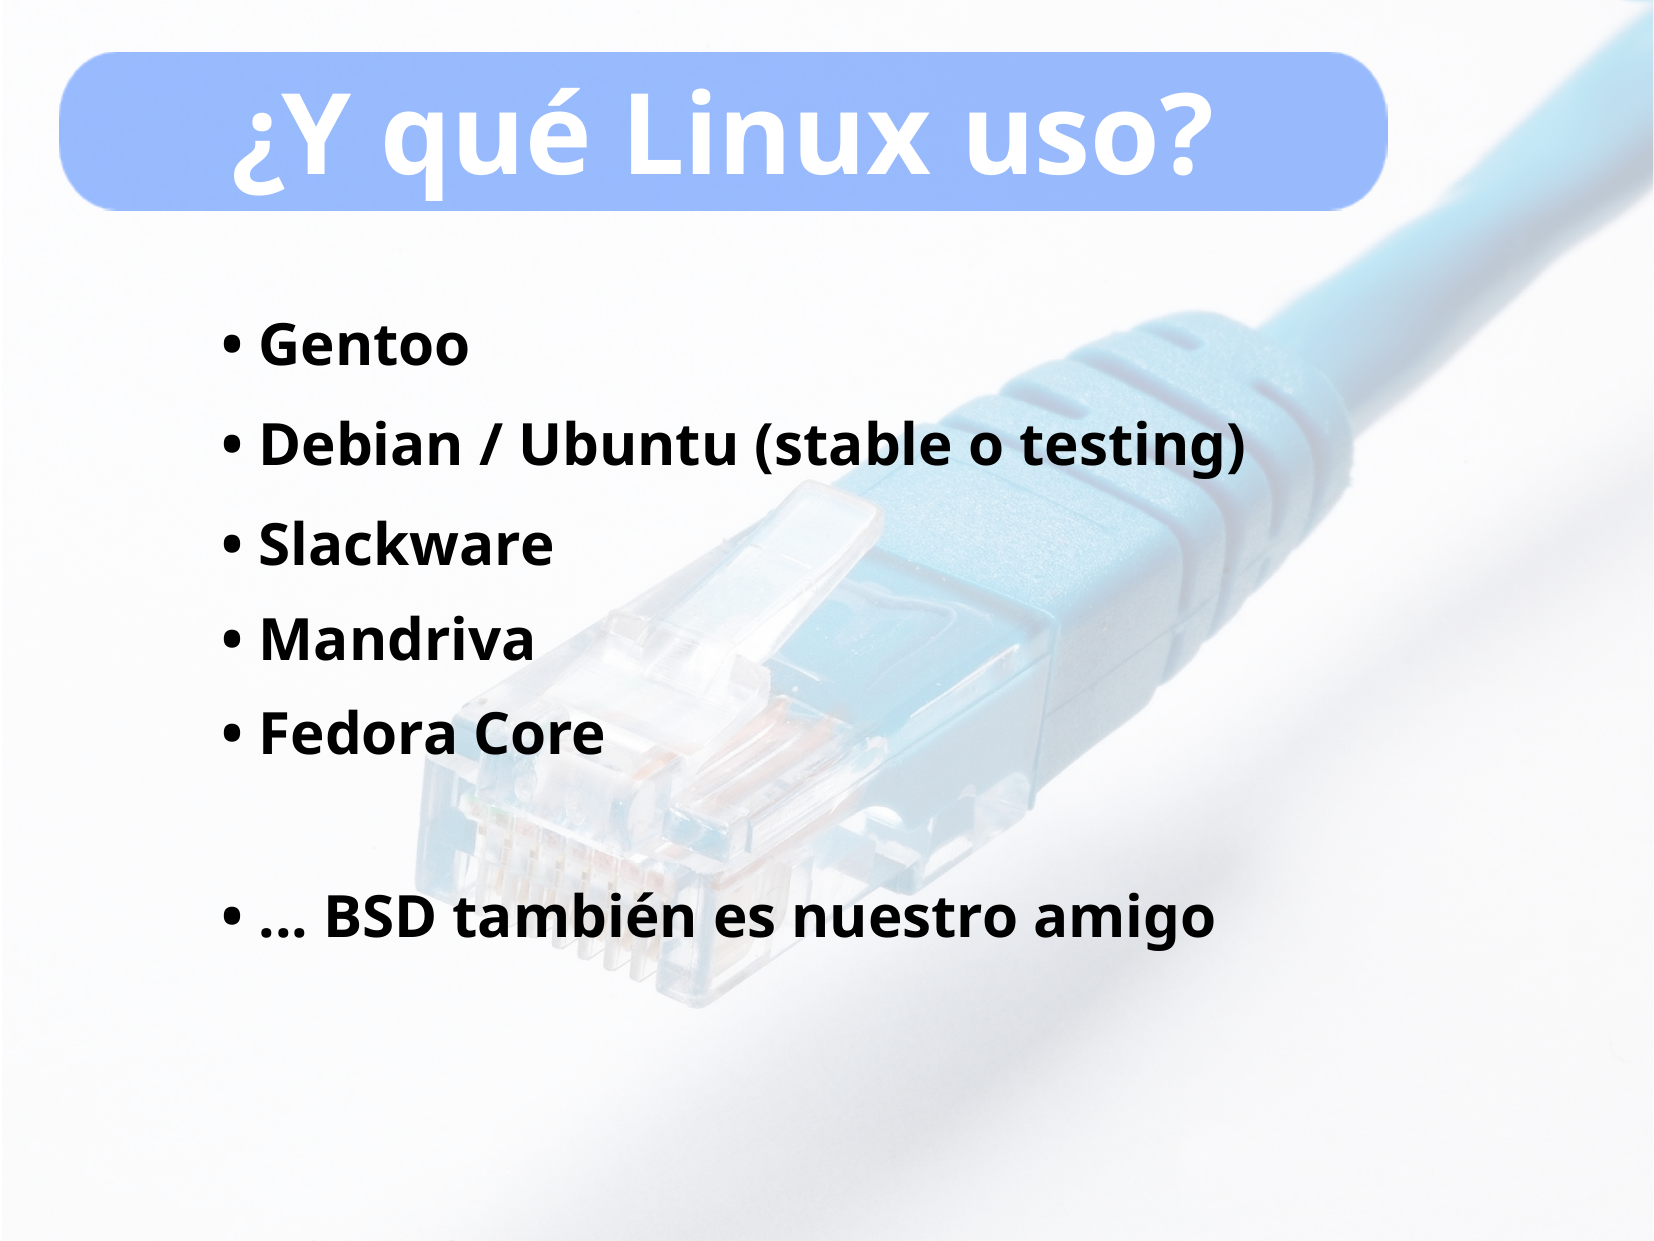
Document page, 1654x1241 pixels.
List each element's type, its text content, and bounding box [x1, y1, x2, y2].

text_box • Slackware [206, 496, 621, 588]
text_box • Debian / Ubuntu (stable o testing) [206, 395, 1359, 488]
text_box • ... BSD también es nuestro amigo [206, 868, 1329, 961]
text_box • Mandriva [206, 590, 621, 683]
picture [2, 0, 1654, 1241]
text_box • Fedora Core [206, 685, 680, 778]
text_box • Gentoo [206, 295, 532, 388]
